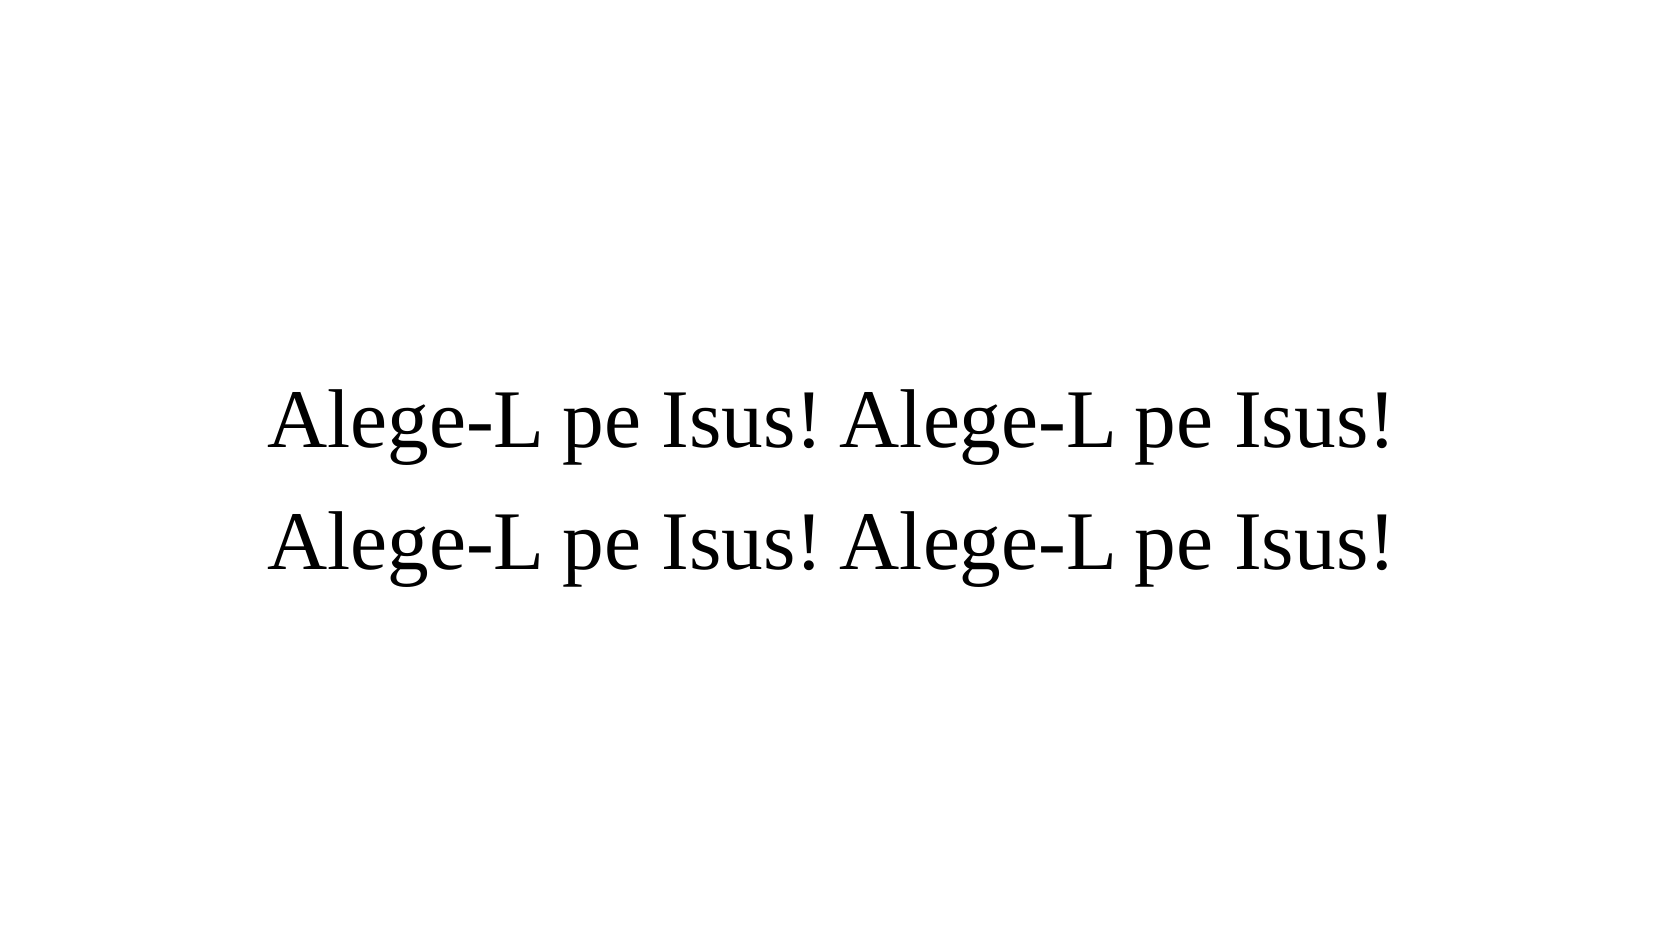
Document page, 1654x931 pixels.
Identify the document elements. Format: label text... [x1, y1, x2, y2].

subtitle Alege-L pe Isus! Alege-L pe Isus! Alege-L pe Isus! Alege-L pe Isus! [94, 362, 1571, 588]
